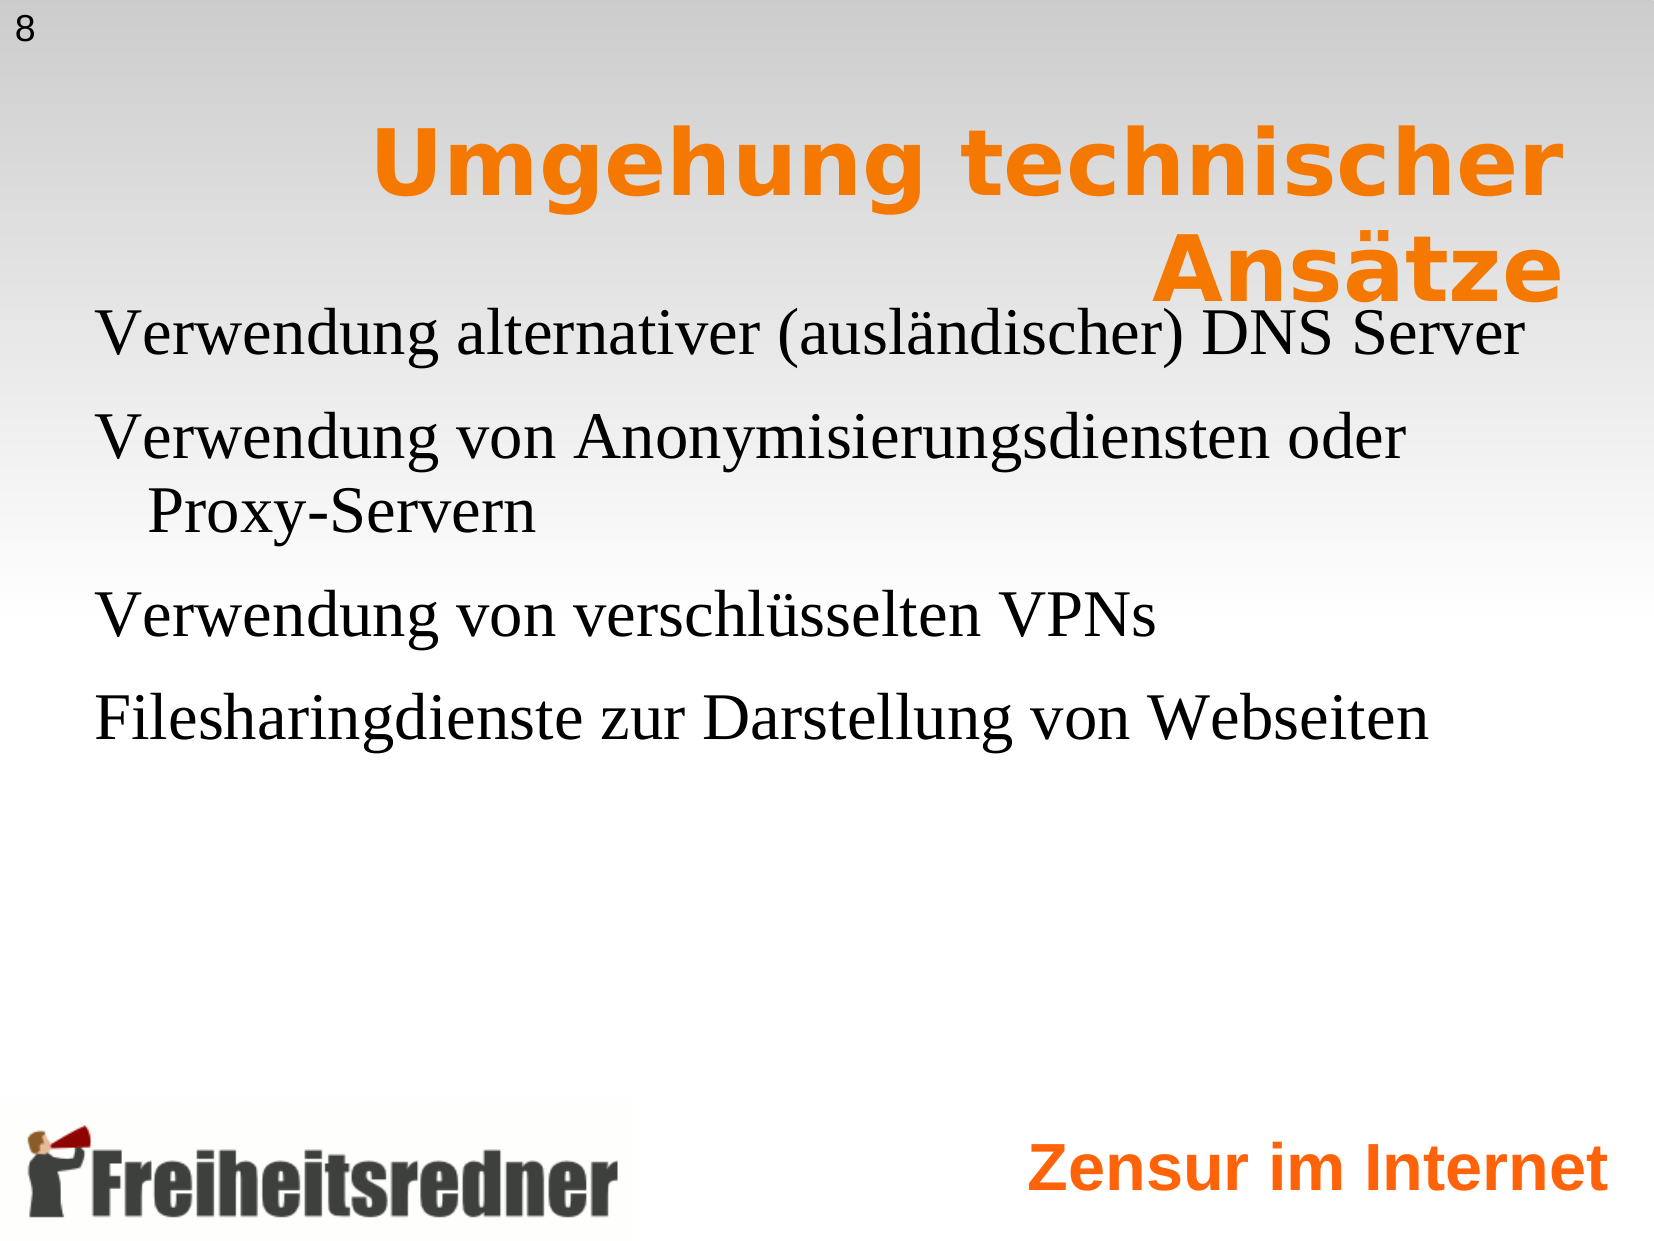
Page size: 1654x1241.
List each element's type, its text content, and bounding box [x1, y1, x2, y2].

list Verwendung alternativer (ausländischer) DNS Server Verwendung von Anonymisierungsdiensten oder Proxy-Servern Verwendung von verschlüsselten VPNs Filesharingdienste zur Darstellung von Webseiten [76, 295, 1565, 1099]
title Umgehung technischer Ansätze [76, 109, 1565, 295]
picture [0, 1096, 635, 1241]
